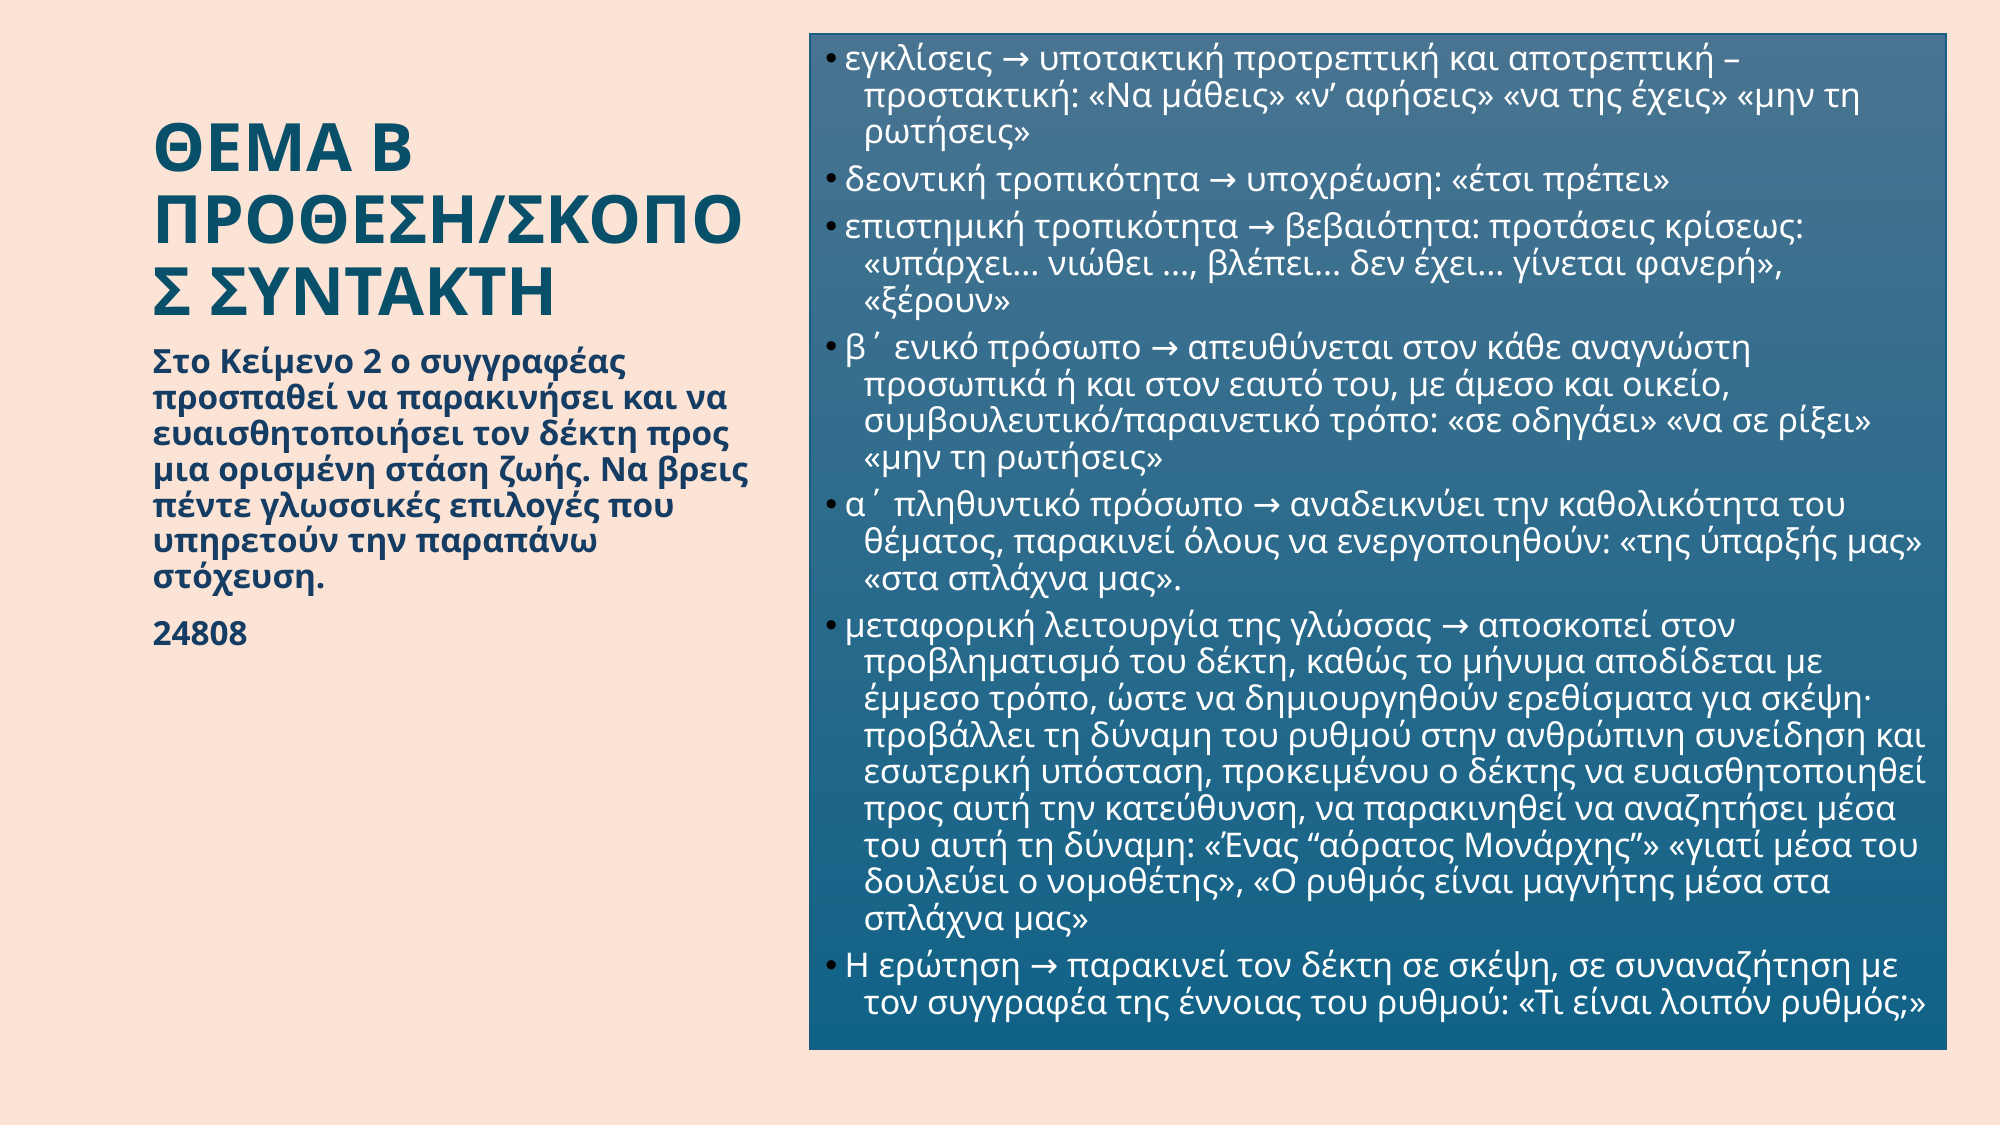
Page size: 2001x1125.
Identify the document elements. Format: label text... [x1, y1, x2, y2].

list Στο Κείμενο 2 ο συγγραφέας προσπαθεί να παρακινήσει και να ευαισθητοποιήσει τον δέκτη προς μια ορισμένη στάση ζωής. Να βρεις πέντε γλωσσικές επιλογές που υπηρετούν την παραπάνω στόχευση. 24808 [137, 337, 783, 963]
title ΘΕΜΑ Β ΠΡΟΘΕΣΗ/ΣΚΟΠΟΣ ΣΥΝΤΑΚΤΗ [137, 75, 783, 337]
text_box εγκλίσεις → υποτακτική προτρεπτική και αποτρεπτική – προστακτική: «Να μάθεις» «ν’ αφήσεις» «να της έχεις» «μην τη ρωτήσεις» δεοντική τροπικότητα → υποχρέωση: «έτσι πρέπει» επιστημική τροπικότητα → βεβαιότητα: προτάσεις κρίσεως: «υπάρχει... νιώθει ..., βλέπει... δεν έχει... γίνεται φανερή», «ξέρουν» β΄ ενικό πρόσωπο → απευθύνεται στον κάθε αναγνώστη προσωπικά ή και στον εαυτό του, με άμεσο και οικείο, συμβουλευτικό/παραινετικό τρόπο: «σε οδηγάει» «να σε ρίξει» «μην τη ρωτήσεις» α΄ πληθυντικό πρόσωπο → αναδεικνύει την καθολικότητα του θέματος, παρακινεί όλους να ενεργοποιηθούν: «της ύπαρξής μας» «στα σπλάχνα μας». μεταφορική λειτουργία της γλώσσας → αποσκοπεί στον προβληματισμό του δέκτη, καθώς το μήνυμα αποδίδεται με έμμεσο τρόπο, ώστε να δημιουργηθούν ερεθίσματα για σκέψη· προβάλλει τη δύναμη του ρυθμού στην ανθρώπινη συνείδηση και εσωτερική υπόσταση, προκειμένου ο δέκτης να ευαισθητοποιηθεί προς αυτή την κατεύθυνση, να παρακινηθεί να αναζητήσει μέσα του αυτή τη δύναμη: «Ένας “αόρατος Μονάρχης”» «γιατί μέσα του δουλεύει ο νομοθέτης», «Ο ρυθμός είναι μαγνήτης μέσα στα σπλάχνα μας» Η ερώτηση → παρακινεί τον δέκτη σε σκέψη, σε συναναζήτηση με τον συγγραφέα της έννοιας του ρυθμού: «Τι είναι λοιπόν ρυθμός;» [810, 34, 1946, 1049]
